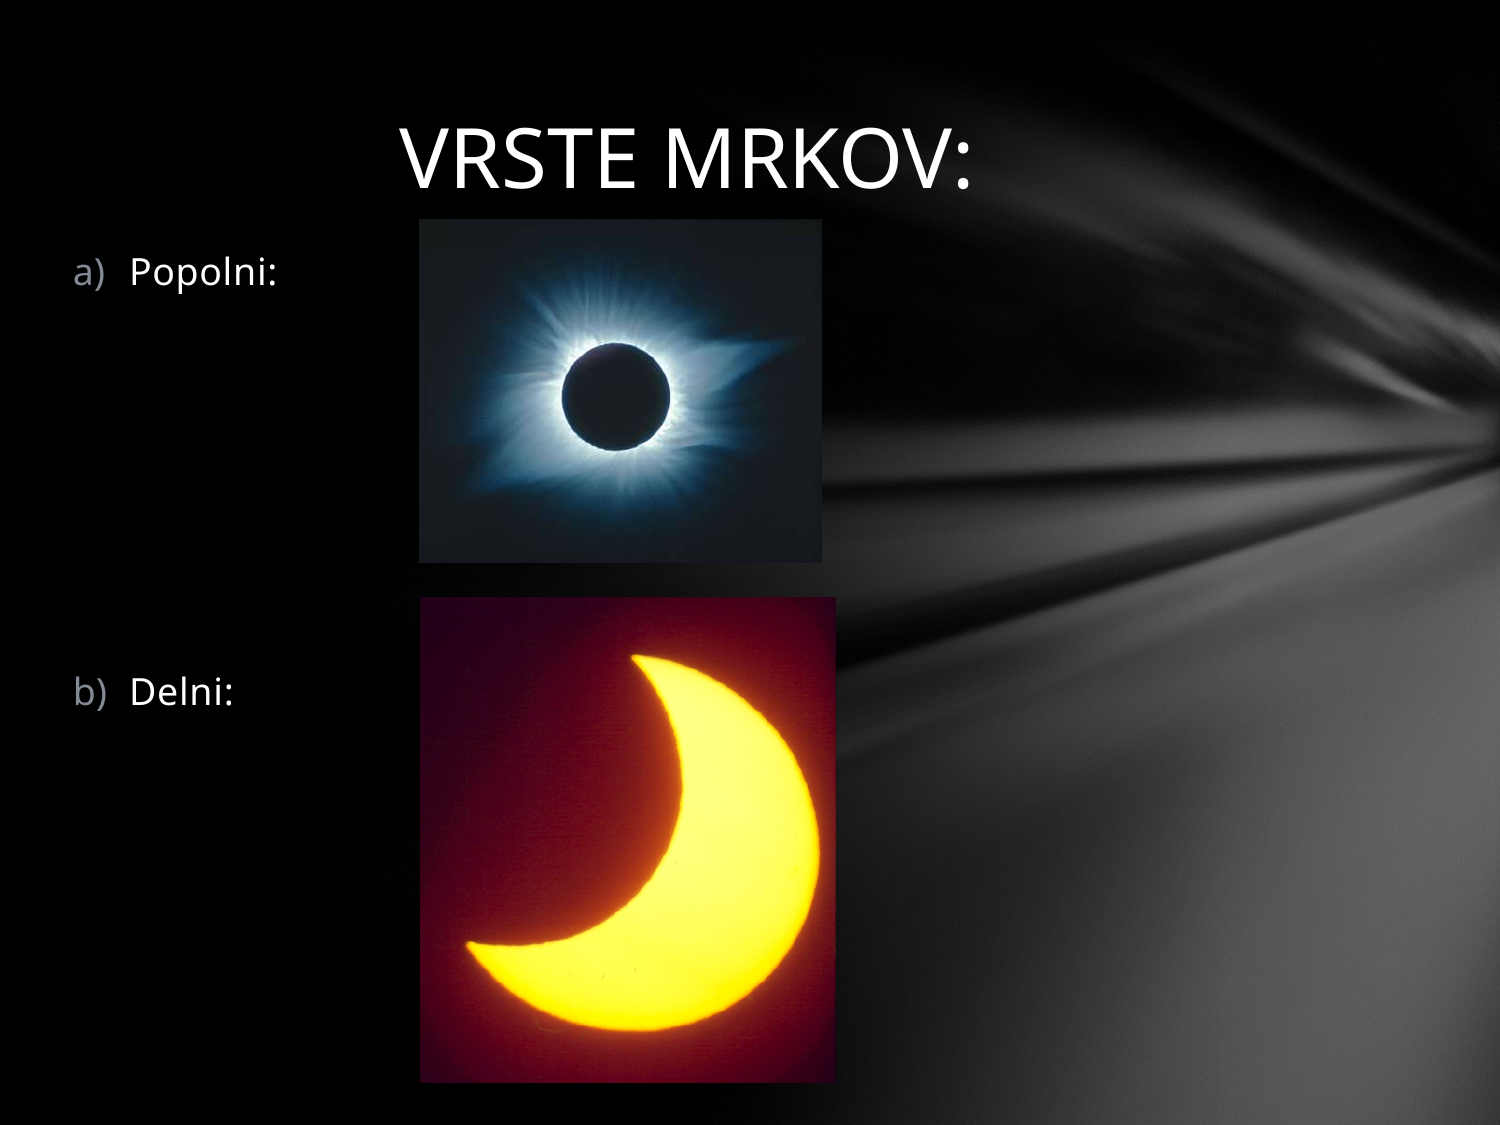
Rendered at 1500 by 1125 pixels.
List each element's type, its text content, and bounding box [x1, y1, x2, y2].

title VRSTE MRKOV: [57, 37, 1318, 213]
picture [0, 0, 1500, 1125]
list Popolni: Delni: [57, 240, 1318, 1016]
